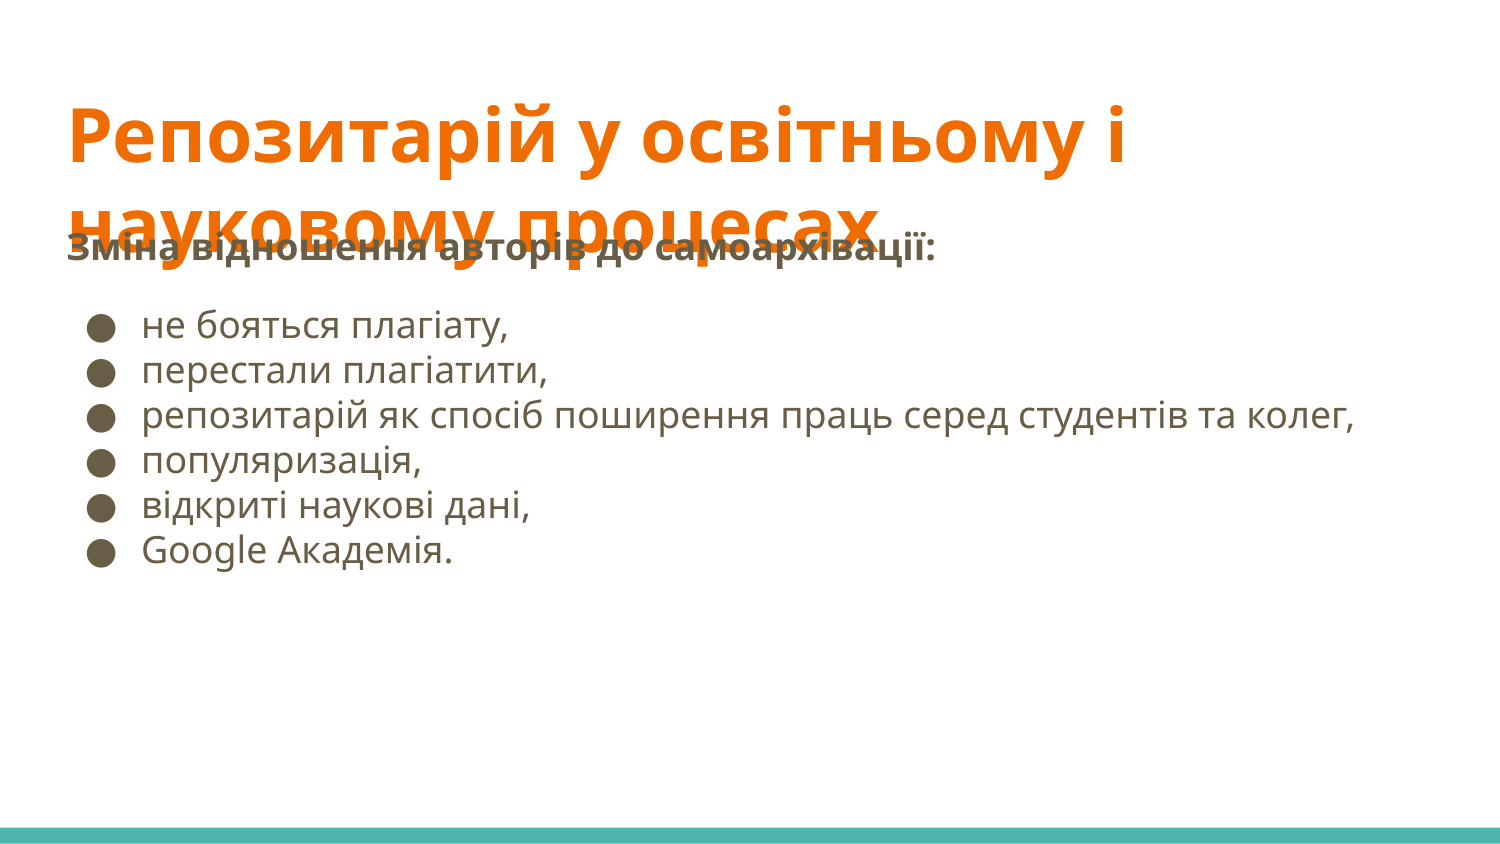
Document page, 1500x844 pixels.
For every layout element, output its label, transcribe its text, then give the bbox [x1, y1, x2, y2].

list Зміна відношення авторів до самоархівації: не бояться плагіату, перестали плагіатити, репозитарій як спосіб поширення праць серед студентів та колег, популяризація, відкриті наукові дані, Google Академія. [51, 207, 1449, 750]
title Репозитарій у освітньому і науковому процесах [51, 72, 1449, 189]
